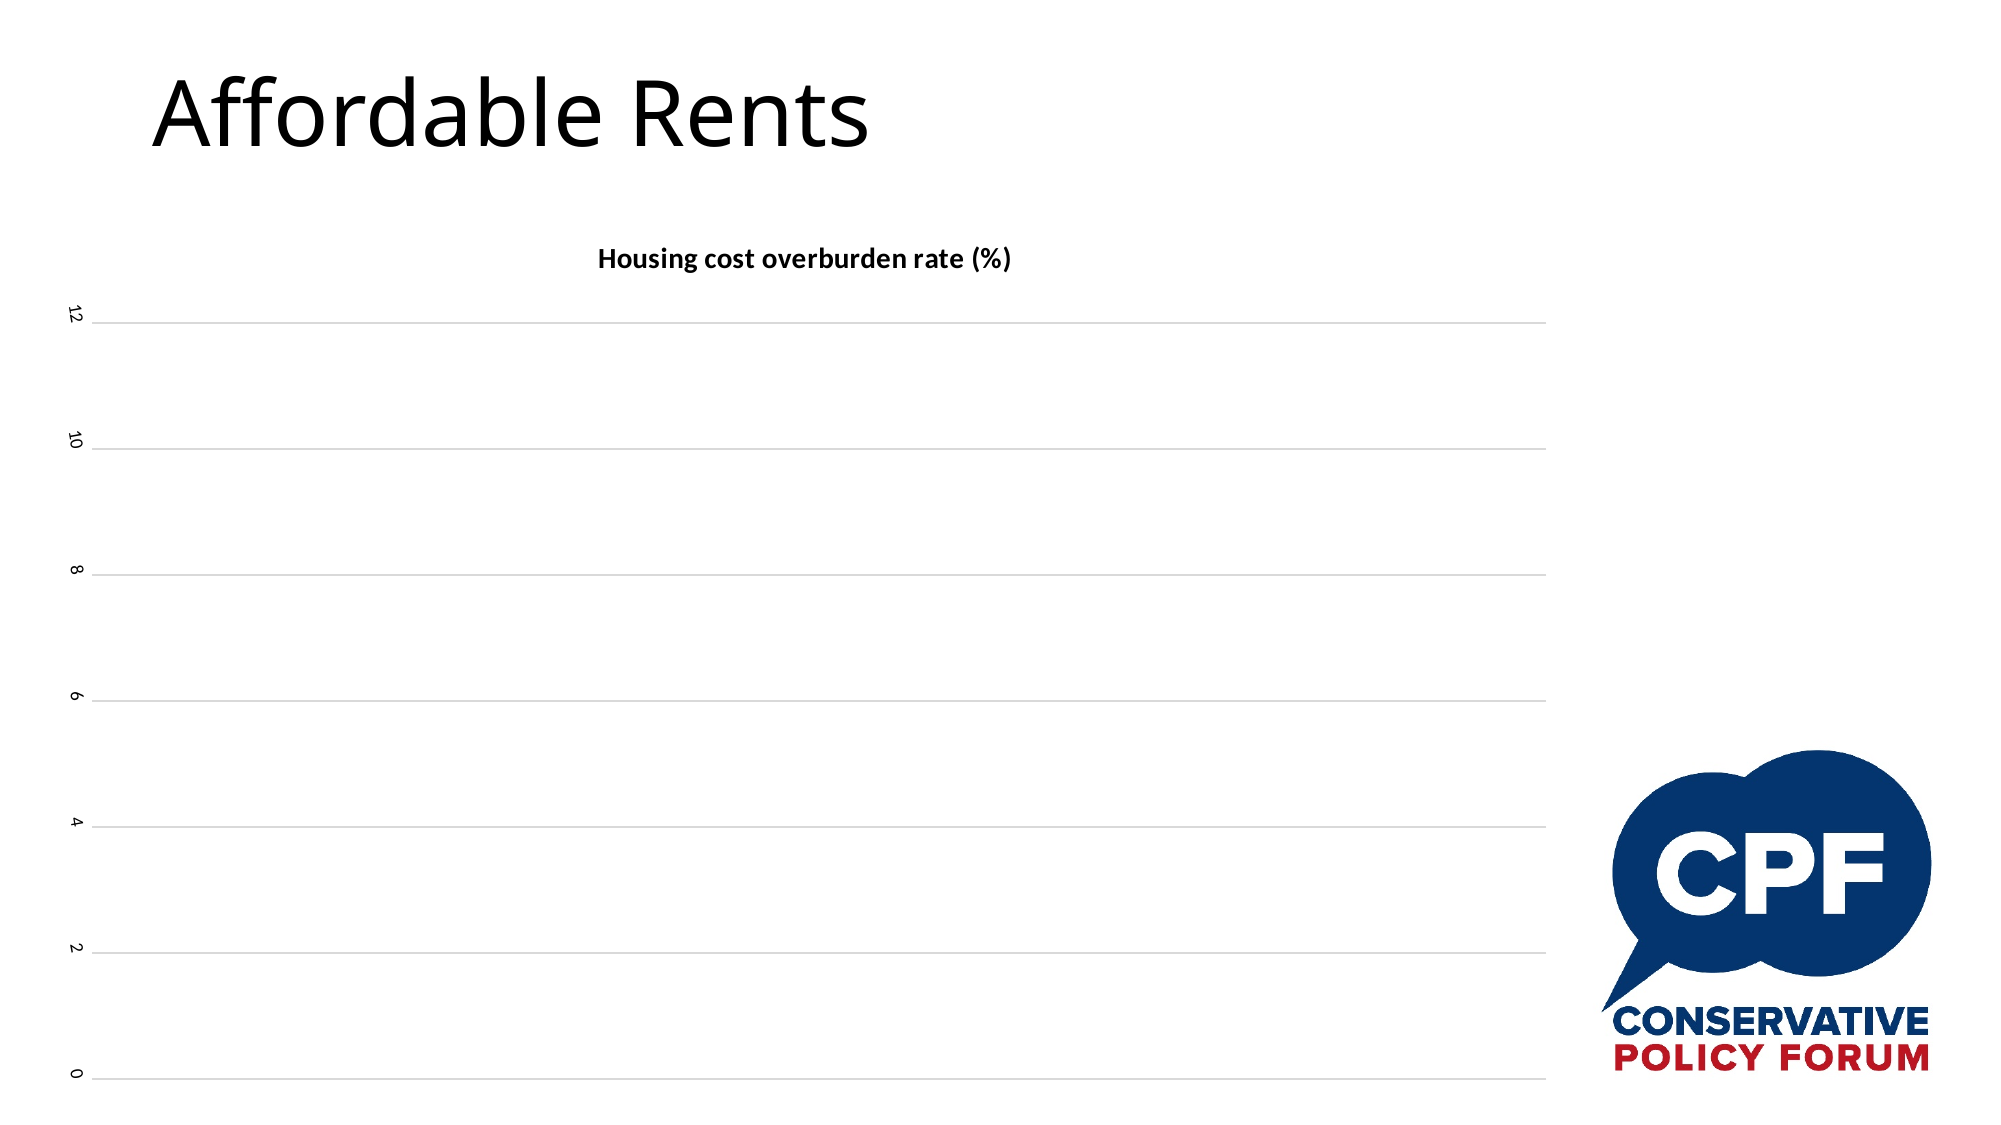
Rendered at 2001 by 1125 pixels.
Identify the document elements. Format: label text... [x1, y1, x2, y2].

chart [33, 212, 1578, 1099]
title Affordable Rents [137, 59, 1863, 278]
picture [1582, 718, 1967, 1103]
